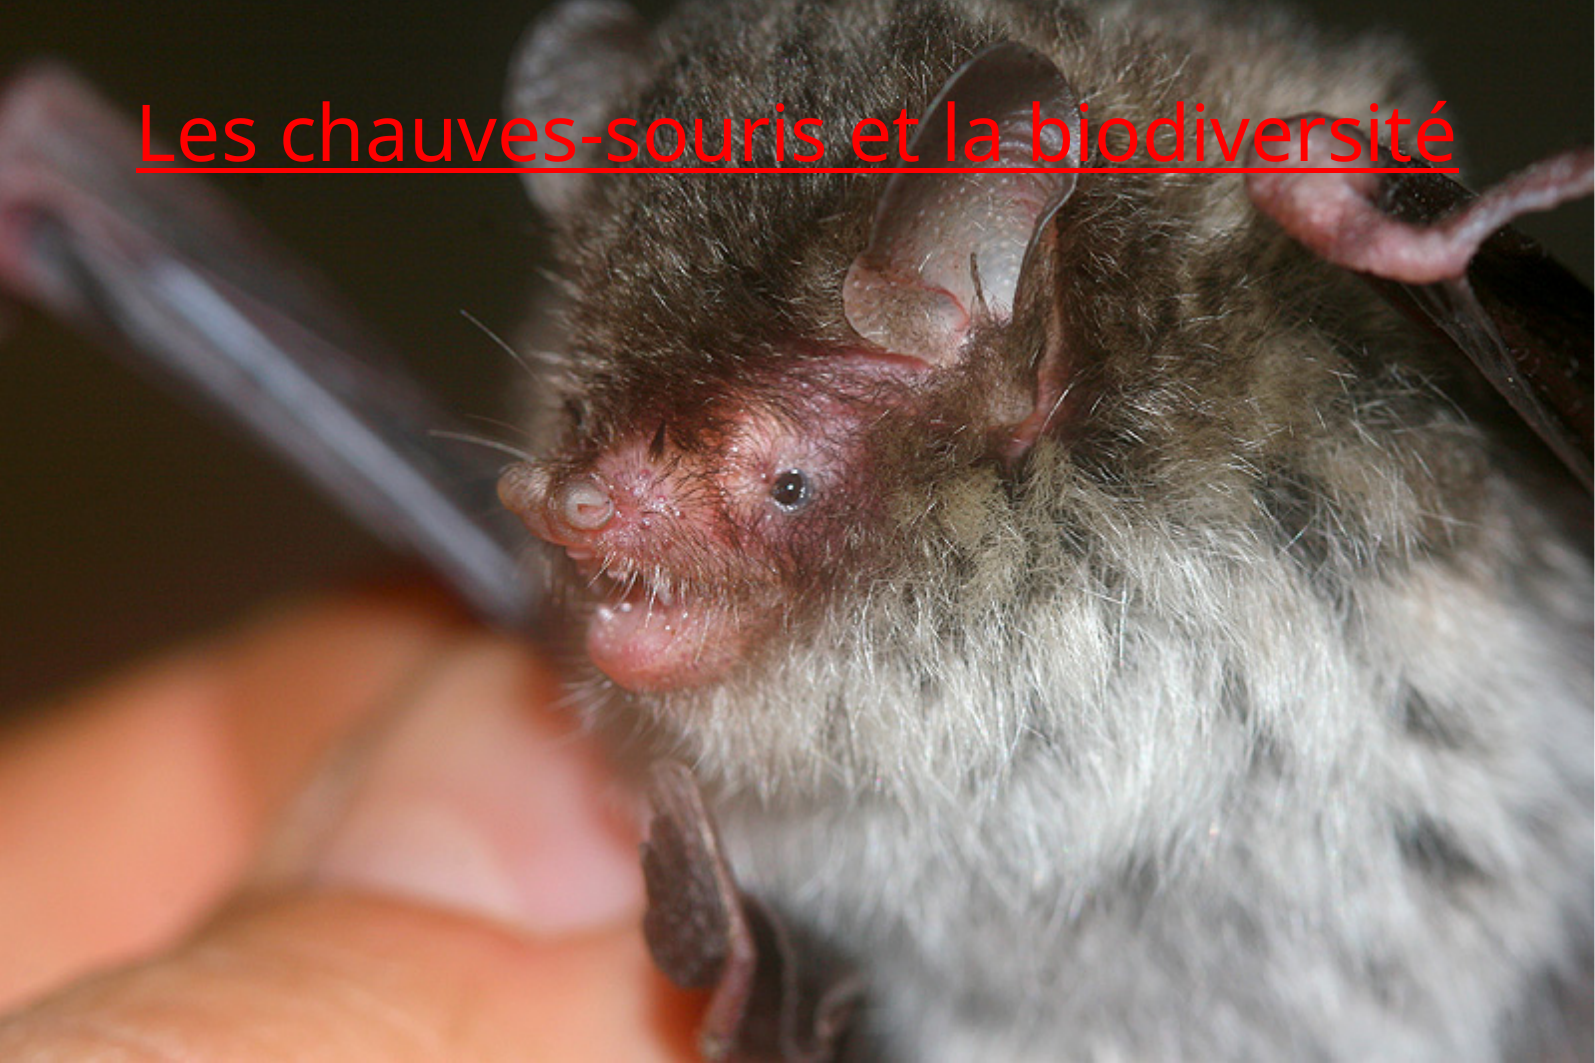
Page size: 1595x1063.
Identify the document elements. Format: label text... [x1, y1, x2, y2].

picture [0, 0, 1595, 1063]
title Les chauves-souris et la biodiversité [79, 42, 1515, 220]
